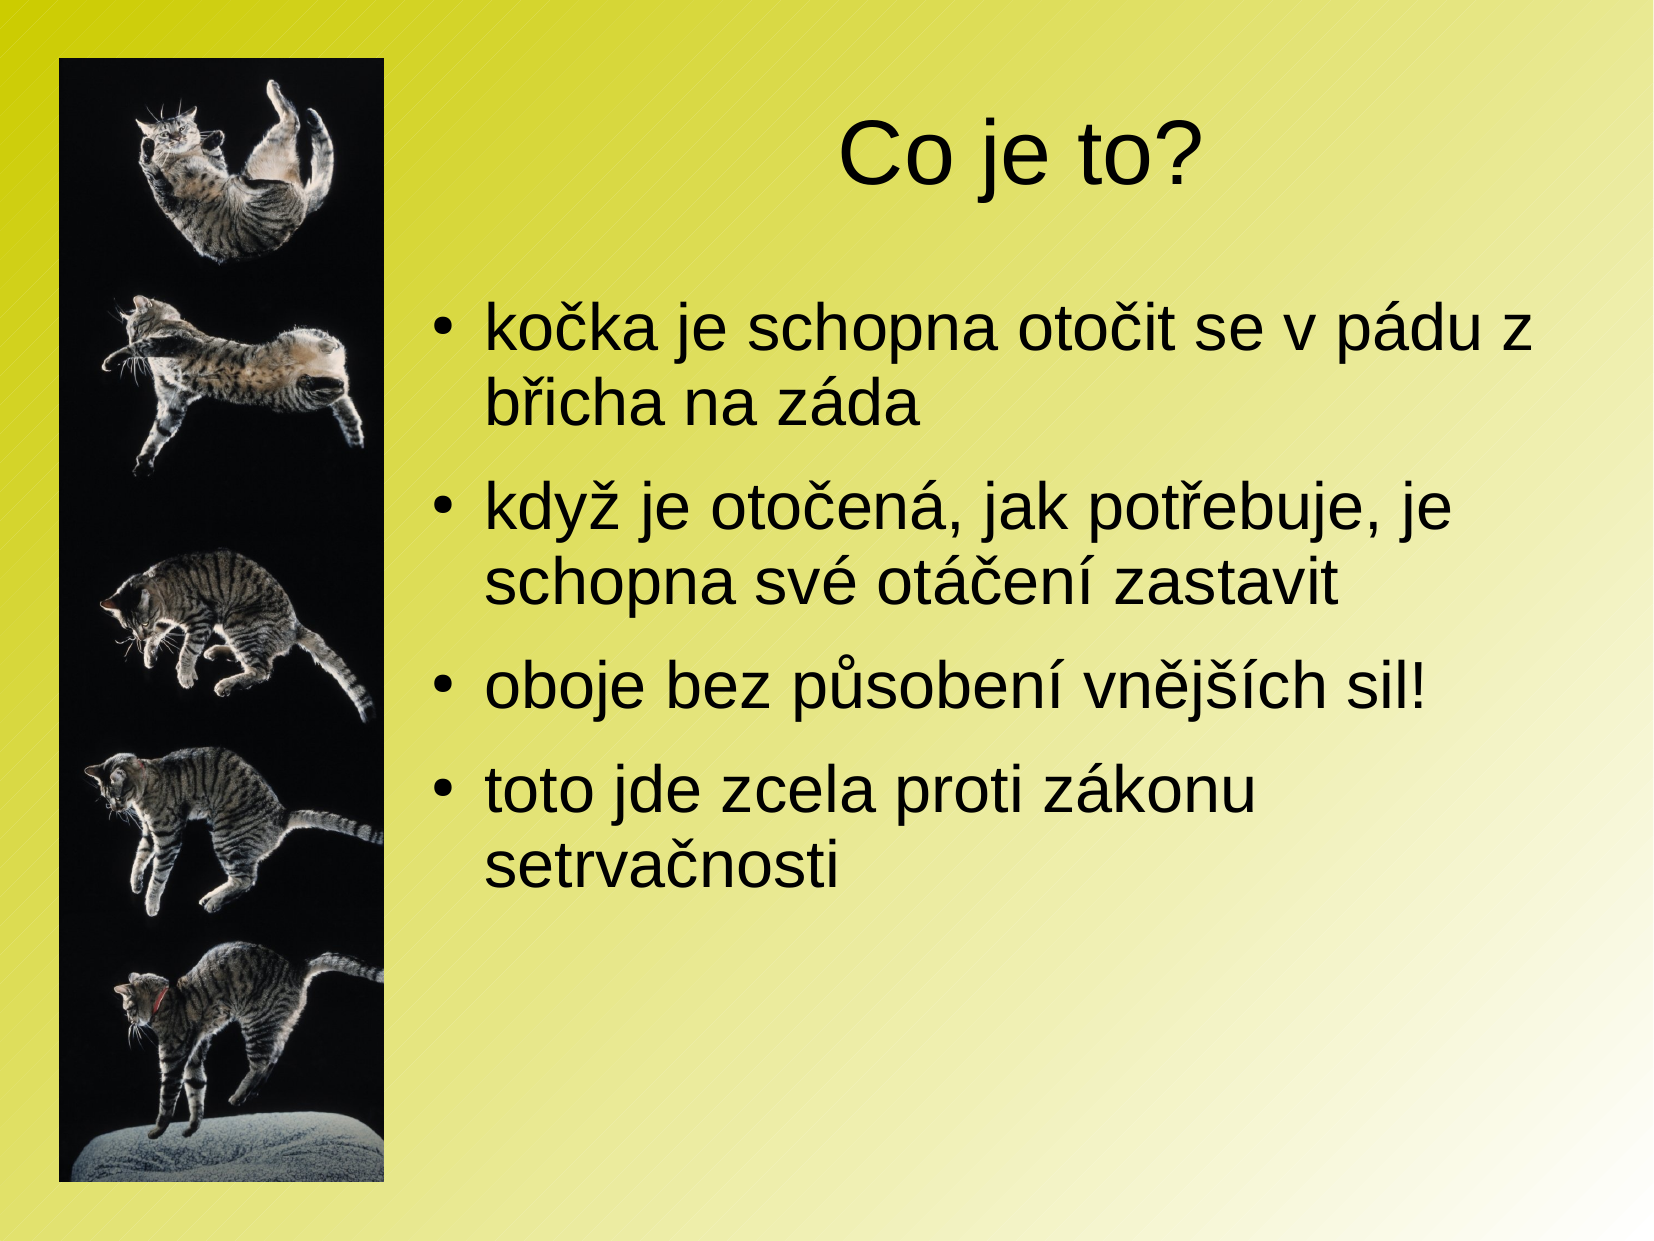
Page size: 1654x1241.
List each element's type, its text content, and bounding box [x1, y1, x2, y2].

title Co je to? [472, 49, 1571, 257]
list kočka je schopna otočit se v pádu z břicha na záda když je otočená, jak potřebuje, je schopna své otáčení zastavit oboje bez působení vnějších sil! toto jde zcela proti zákonu setrvačnosti [413, 290, 1572, 1109]
picture [59, 58, 384, 1182]
